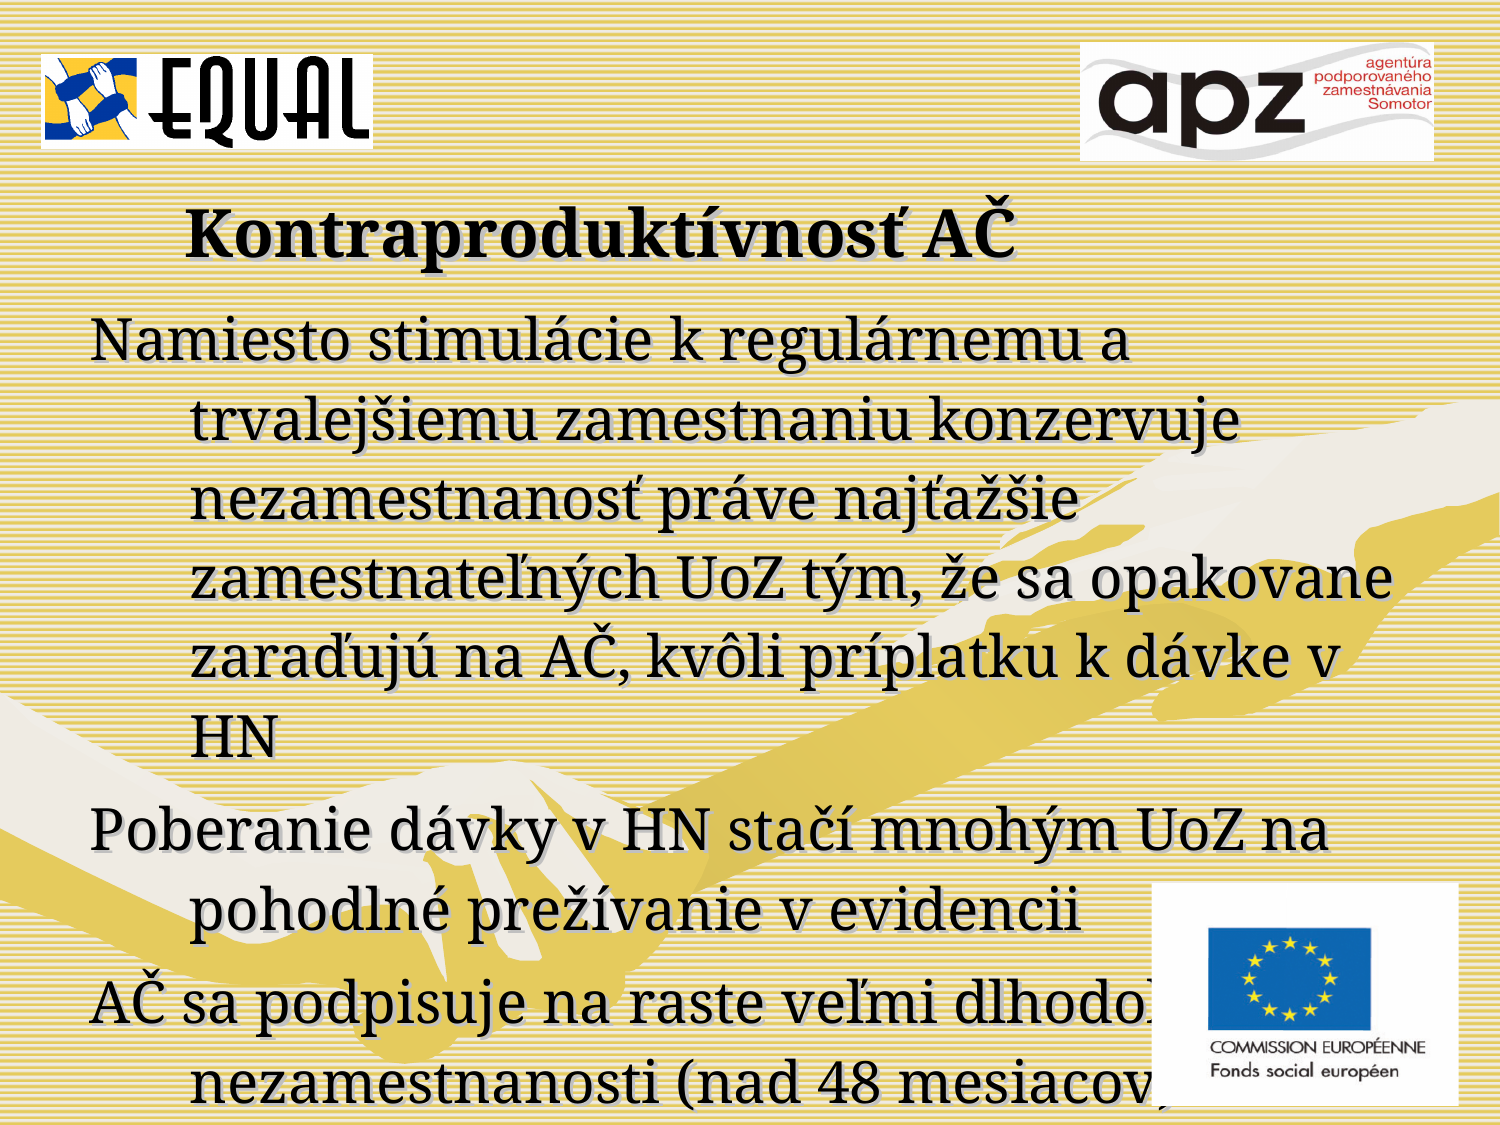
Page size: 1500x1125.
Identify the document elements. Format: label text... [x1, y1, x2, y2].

picture [965, 1013, 976, 1020]
picture [303, 1013, 315, 1021]
picture [1089, 1013, 1100, 1020]
picture [1004, 1013, 1012, 1023]
picture [986, 1013, 994, 1023]
picture [667, 1013, 676, 1020]
title Kontraproduktívnosť AČ [64, 172, 1388, 291]
picture [219, 1013, 228, 1020]
list Namiesto stimulácie k regulárnemu a trvalejšiemu zamestnaniu konzervuje nezamestnanosť práve najťažšie zamestnateľných UoZ tým, že sa opakovane zaraďujú na AČ, kvôli príplatku k dávke v HN Poberanie dávky v HN stačí mnohým UoZ na pohodlné prežívanie v evidencii AČ sa podpisuje na raste veľmi dlhodobej nezamestnanosti (nad 48 mesiacov) [75, 290, 1426, 1013]
picture [1055, 1013, 1067, 1021]
picture [337, 1013, 348, 1020]
picture [0, 0, 1500, 732]
picture [0, 536, 1500, 1125]
picture [271, 1013, 281, 1020]
picture [592, 1013, 600, 1020]
picture [1125, 1013, 1137, 1021]
